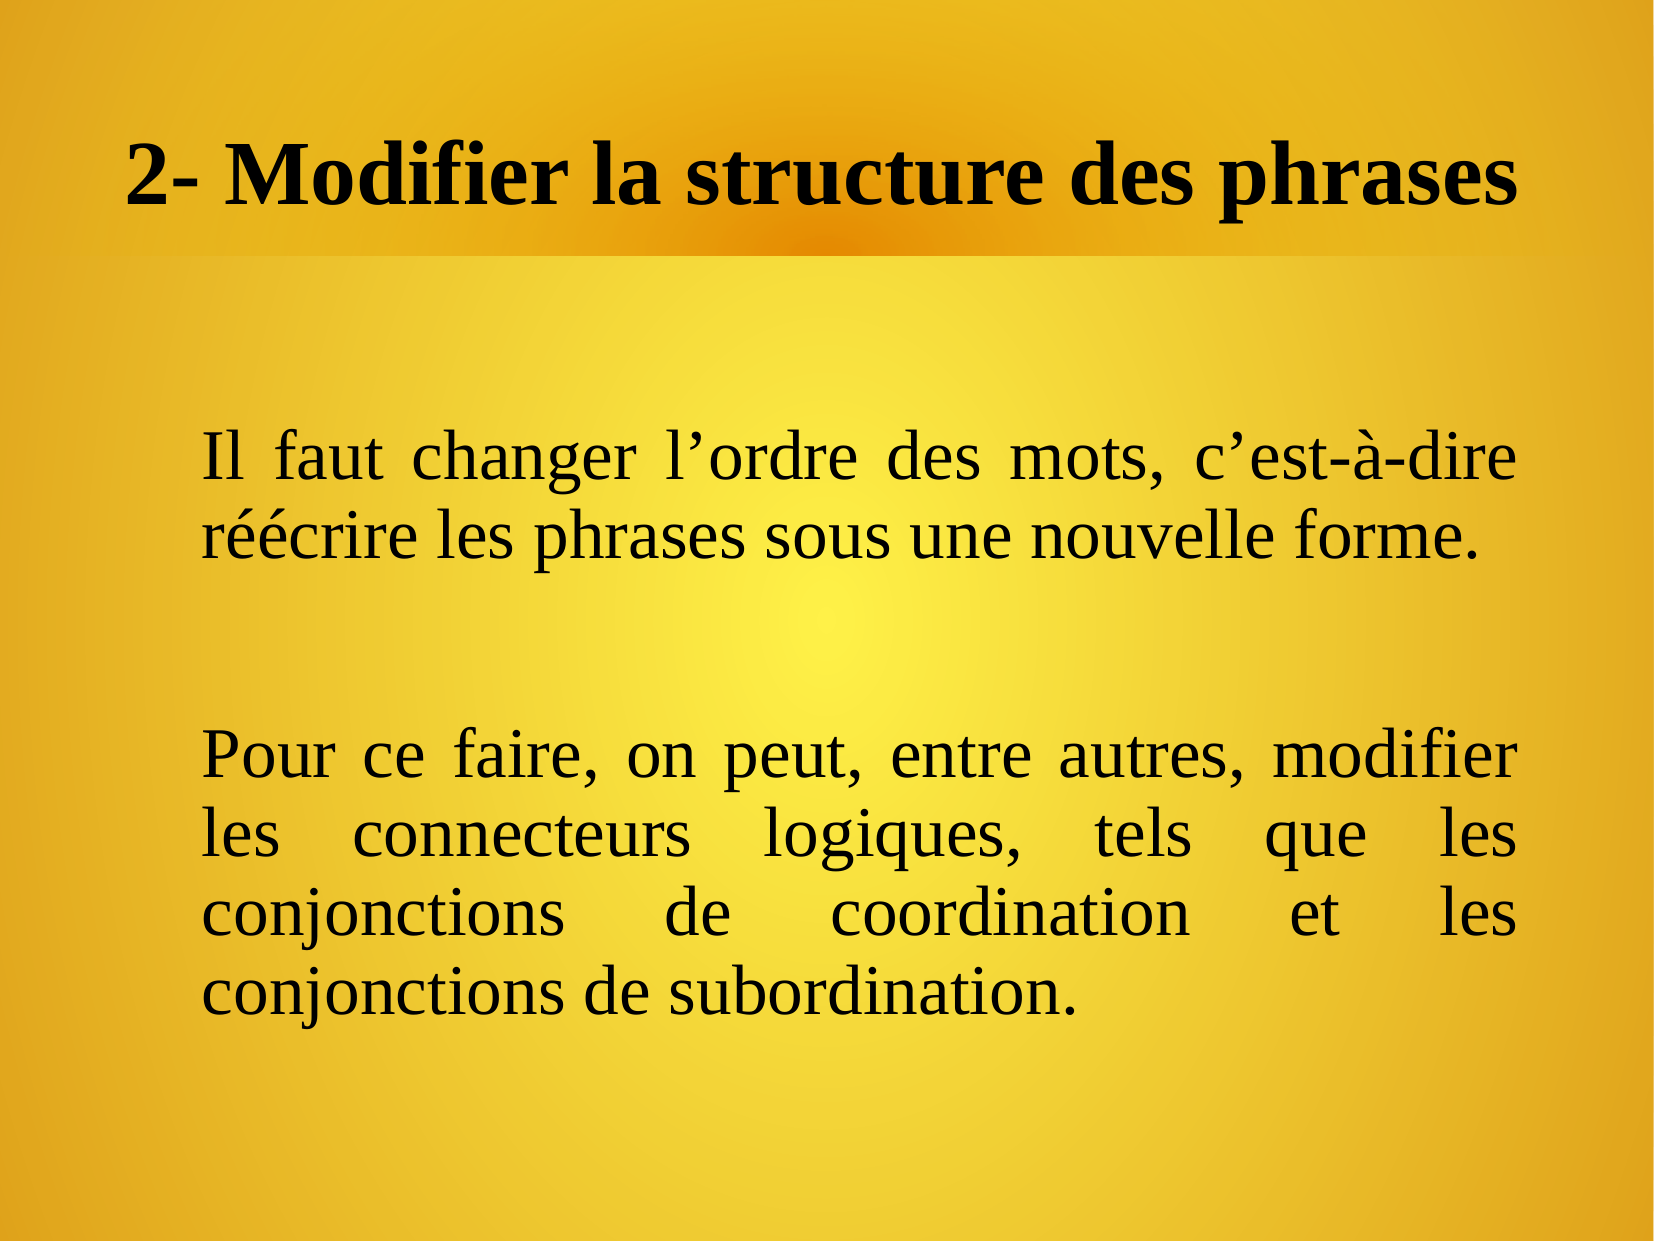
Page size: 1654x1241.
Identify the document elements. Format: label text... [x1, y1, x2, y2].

list Il faut changer l’ordre des mots, c’est-à-dire réécrire les phrases sous une nouvelle forme. Pour ce faire, on peut, entre autres, modifier les connecteurs logiques, tels que les conjonctions de coordination et les conjonctions de subordination. [134, 306, 1519, 1027]
title 2- Modifier la structure des phrases [78, 70, 1567, 278]
